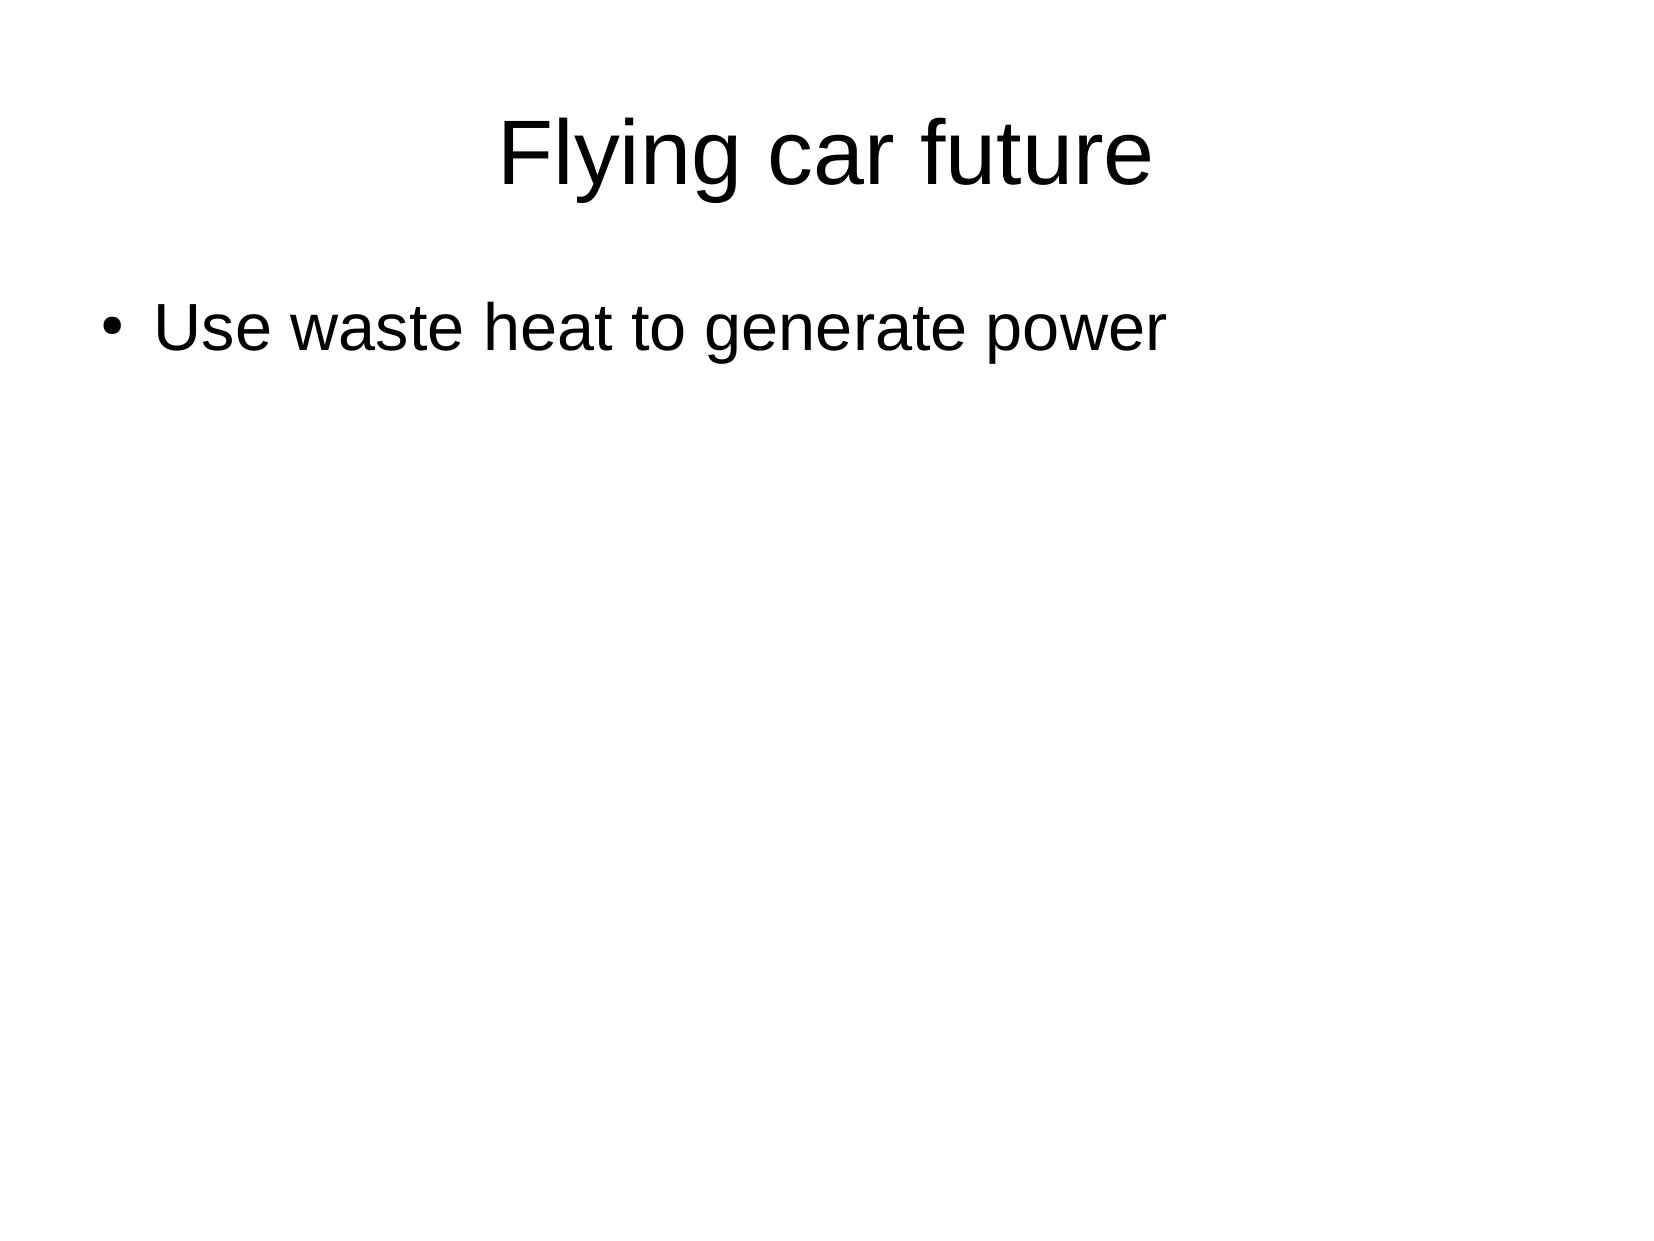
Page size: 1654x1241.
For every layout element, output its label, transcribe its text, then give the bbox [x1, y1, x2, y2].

list Use waste heat to generate power [82, 290, 1571, 1109]
title Flying car future [82, 49, 1571, 257]
